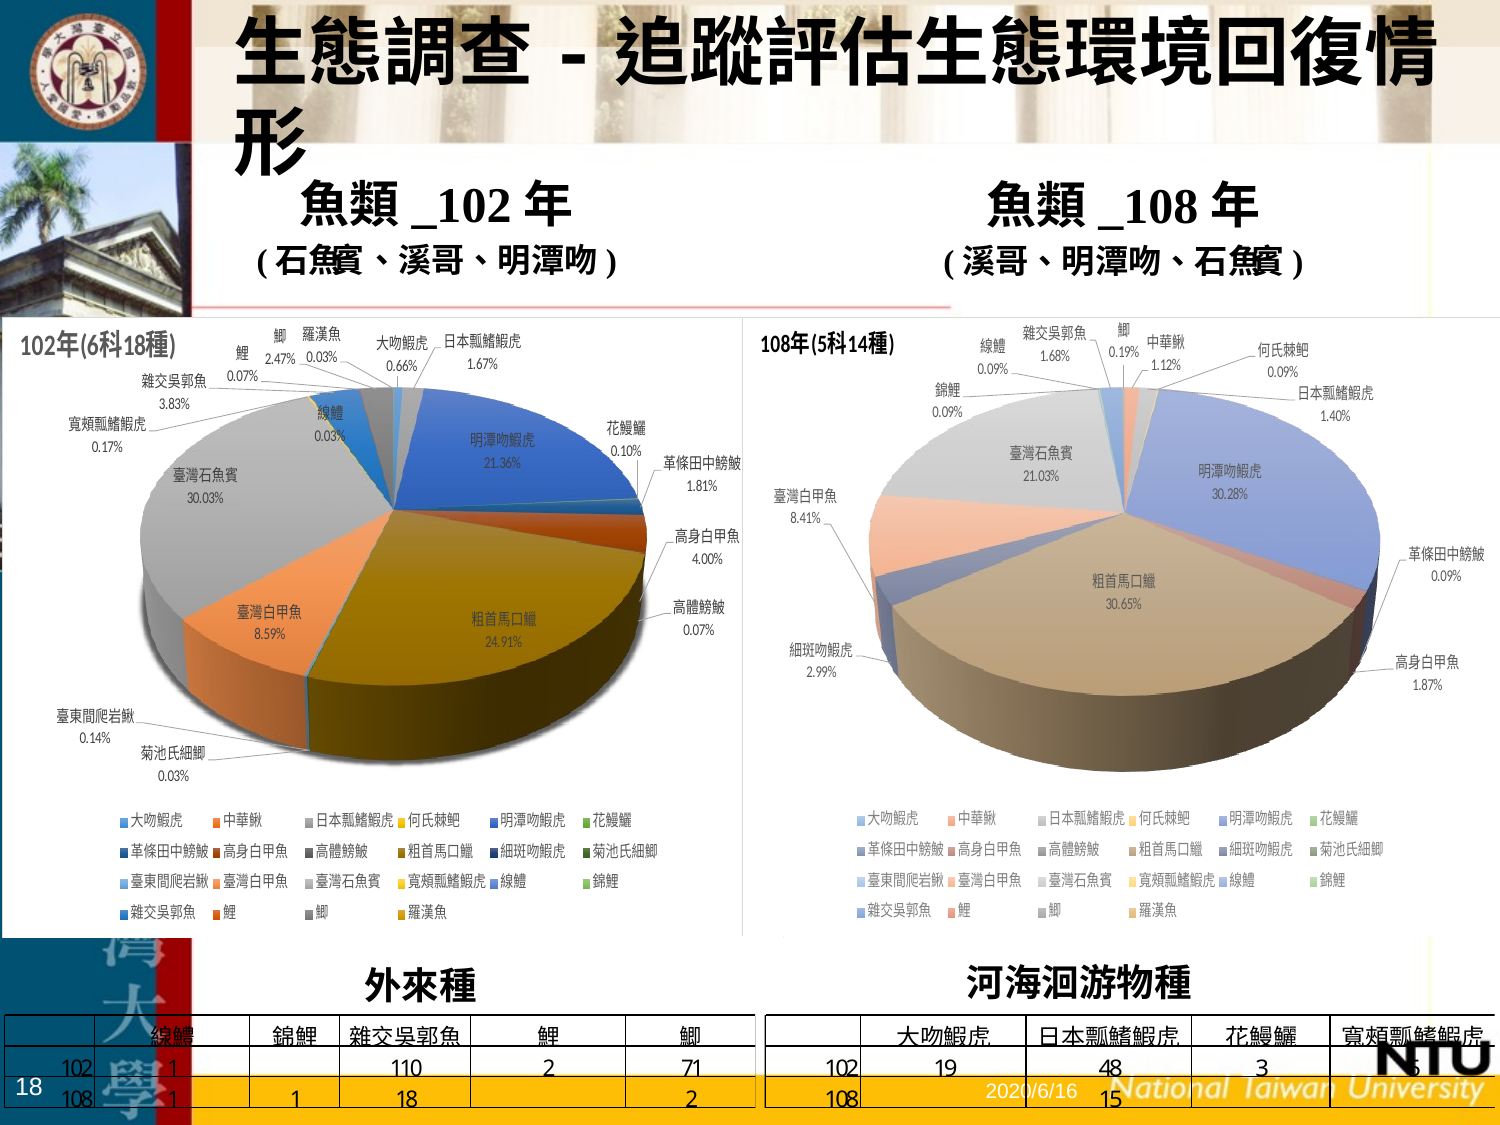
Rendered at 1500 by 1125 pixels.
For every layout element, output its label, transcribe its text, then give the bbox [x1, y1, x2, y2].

picture [102, 939, 1500, 1125]
chart [6, 1015, 760, 1111]
picture [29, 11, 148, 131]
chart [3, 936, 1500, 940]
list 魚類_108年 (溪哥、明潭吻、石魚賓) [804, 188, 1443, 288]
picture [121, 1111, 137, 1120]
text_box 生態調查-追蹤評估生態環境回復情形 [218, 0, 1500, 188]
text_box 河海洄游物種 [952, 951, 1207, 1012]
slide_number <編號> [0, 1063, 4, 1106]
picture [0, 0, 1500, 938]
list 魚類_102年 (石魚賓、溪哥、明潭吻) [119, 151, 755, 287]
text_box 外來種 [349, 954, 492, 1014]
chart [765, 1015, 1499, 1112]
